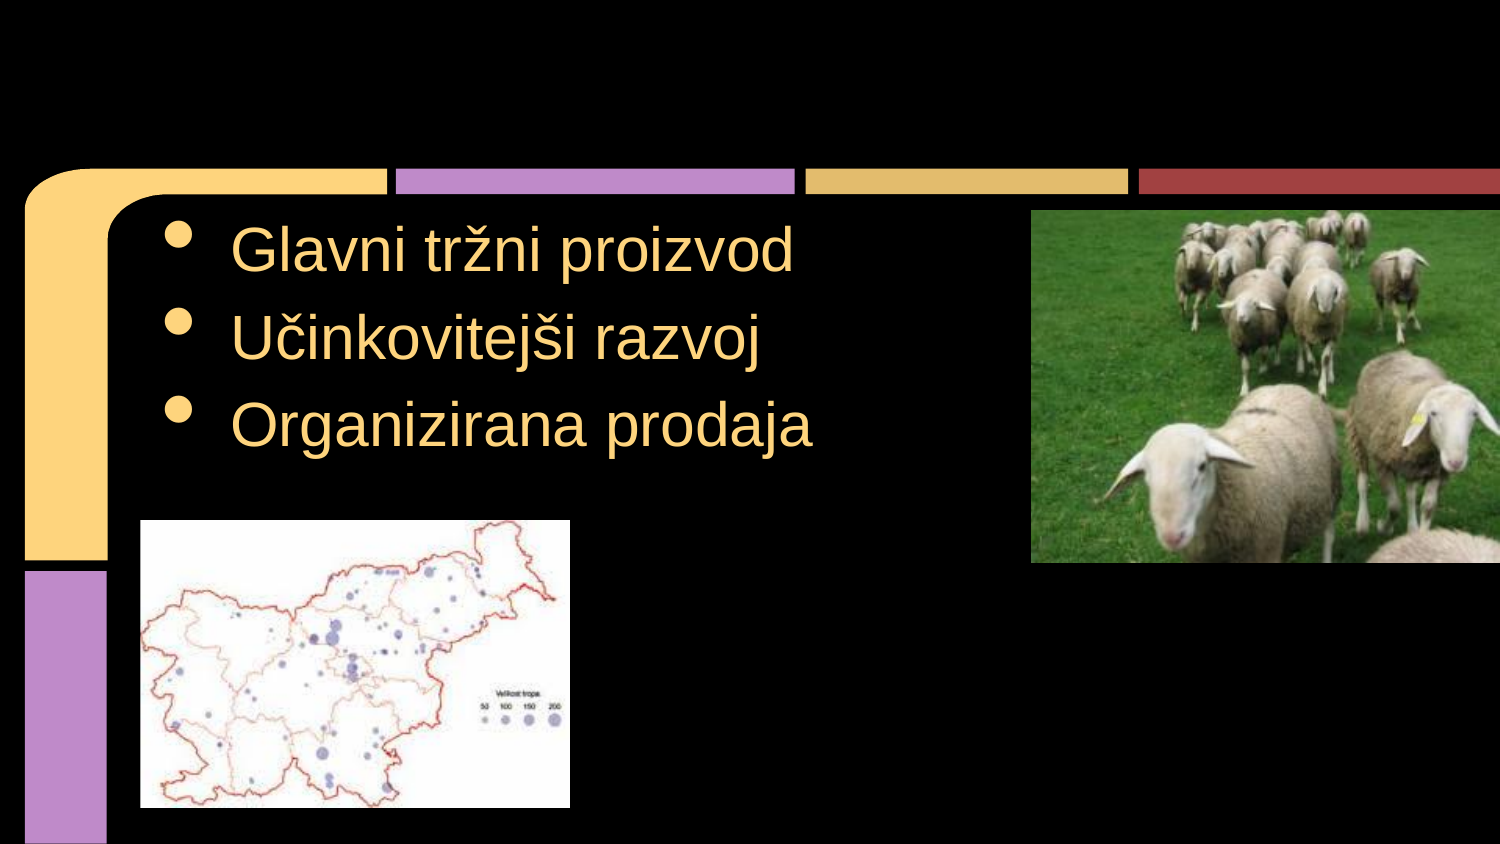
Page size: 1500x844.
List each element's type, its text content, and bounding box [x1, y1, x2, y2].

text_box [1031, 210, 1500, 563]
text_box [140, 520, 570, 808]
list Glavni tržni proizvod Učinkovitejši razvoj Organizirana prodaja [140, 194, 1425, 809]
